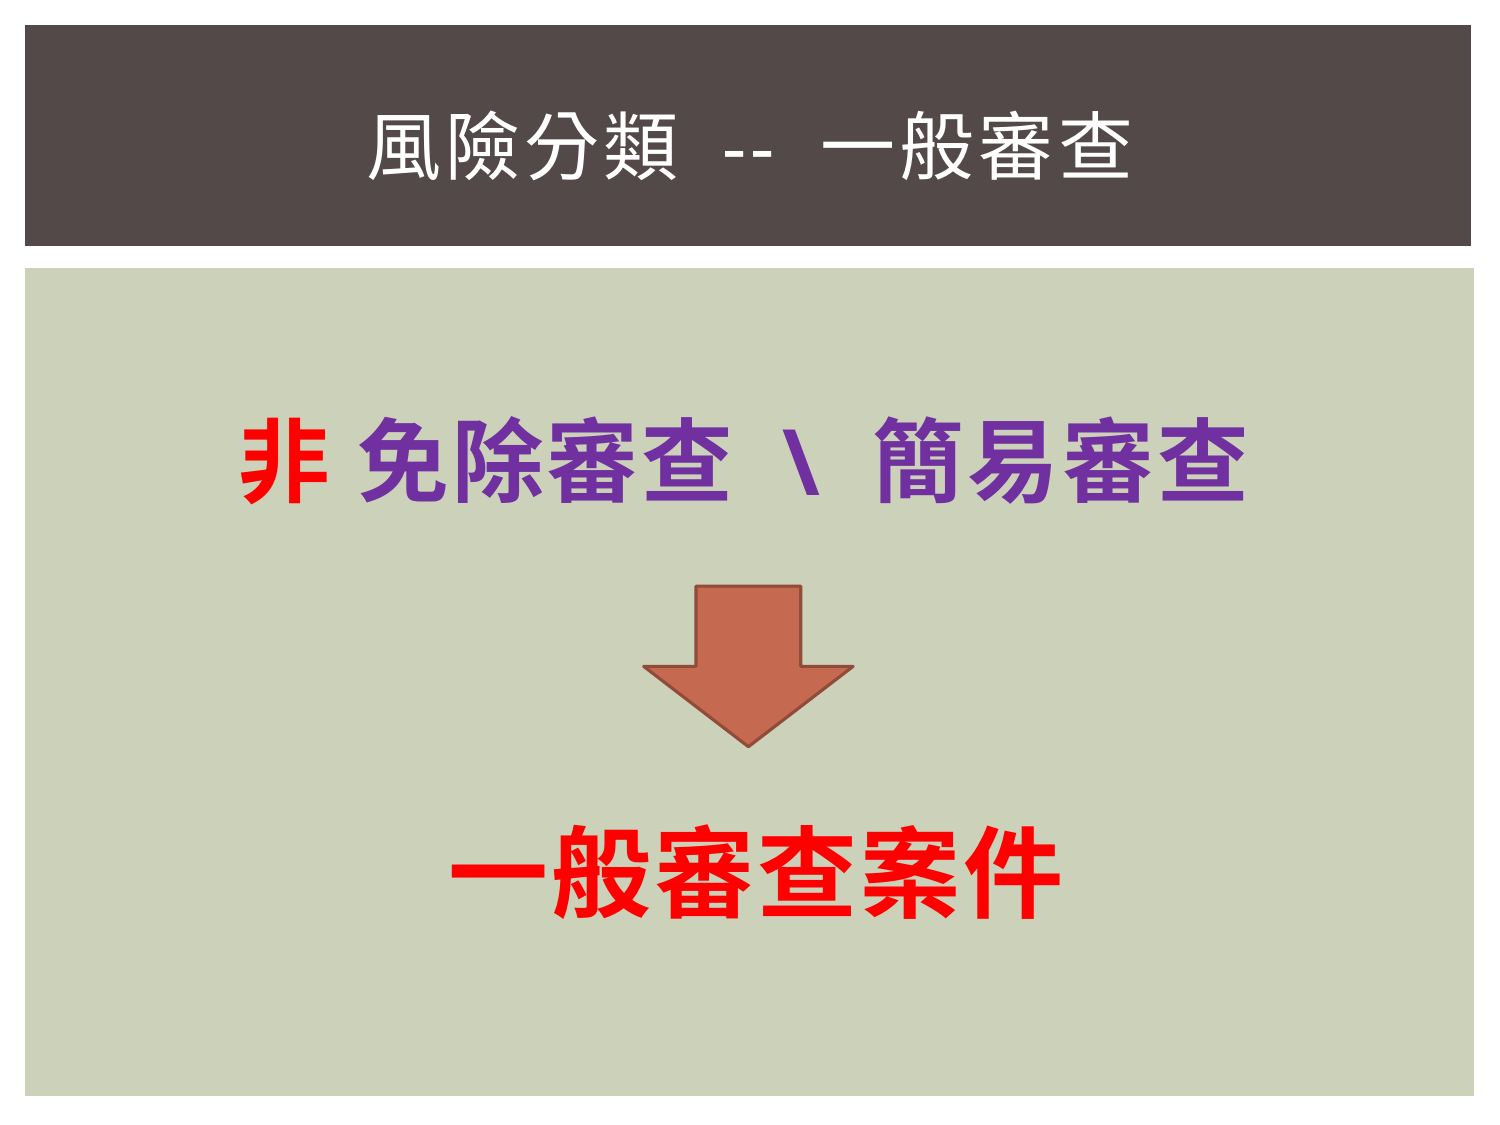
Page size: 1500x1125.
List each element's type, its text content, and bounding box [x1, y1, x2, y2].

title 風險分類 -- 一般審查 [62, 58, 1438, 232]
text_box [643, 586, 854, 747]
list 非 免除審查 \ 簡易審查 一般審查案件 [60, 385, 1437, 1125]
